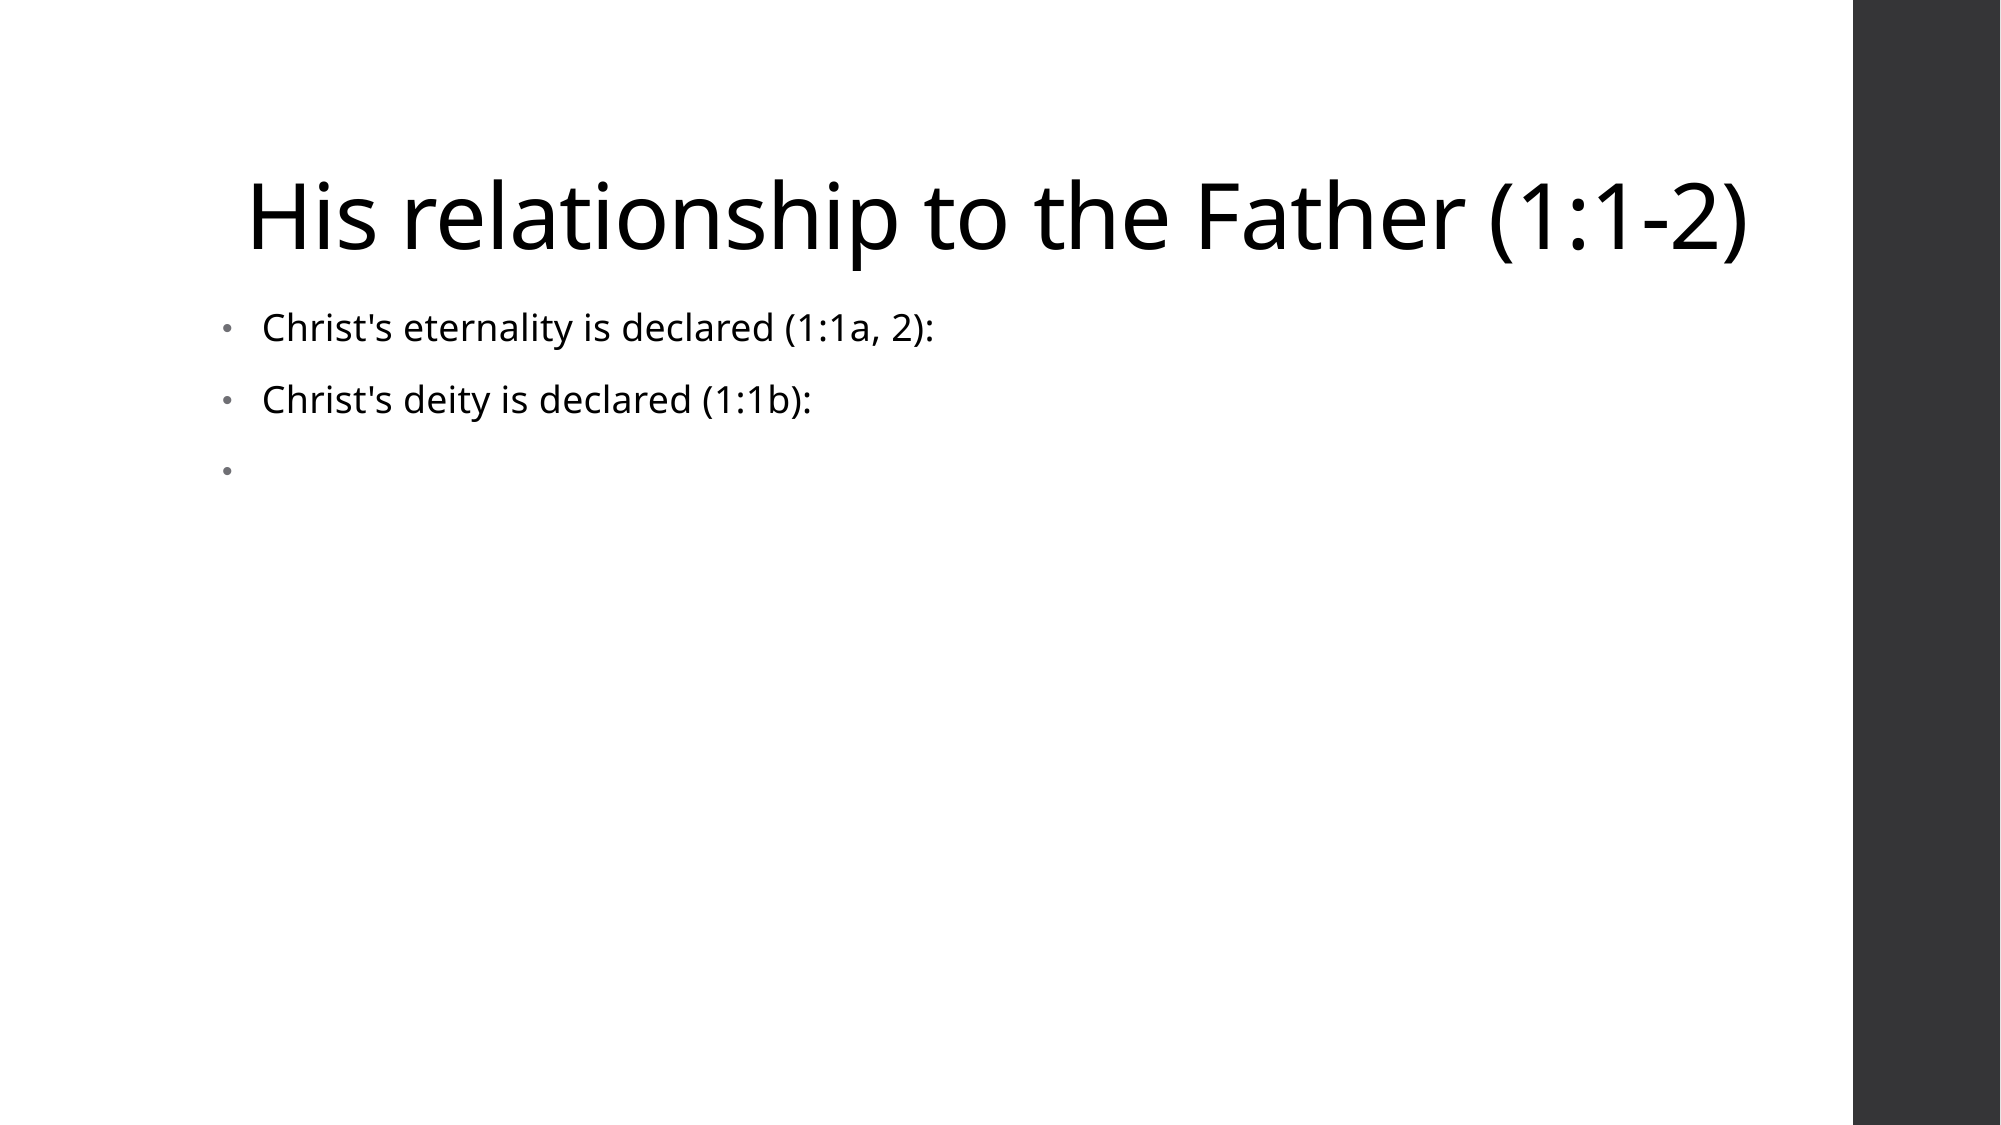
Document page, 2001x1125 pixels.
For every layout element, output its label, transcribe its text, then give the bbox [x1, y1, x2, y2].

title His relationship to the Father (1:1-2) [206, 60, 1797, 278]
list Christ's eternality is declared (1:1a, 2): Christ's deity is declared (1:1b): [206, 299, 1617, 1014]
